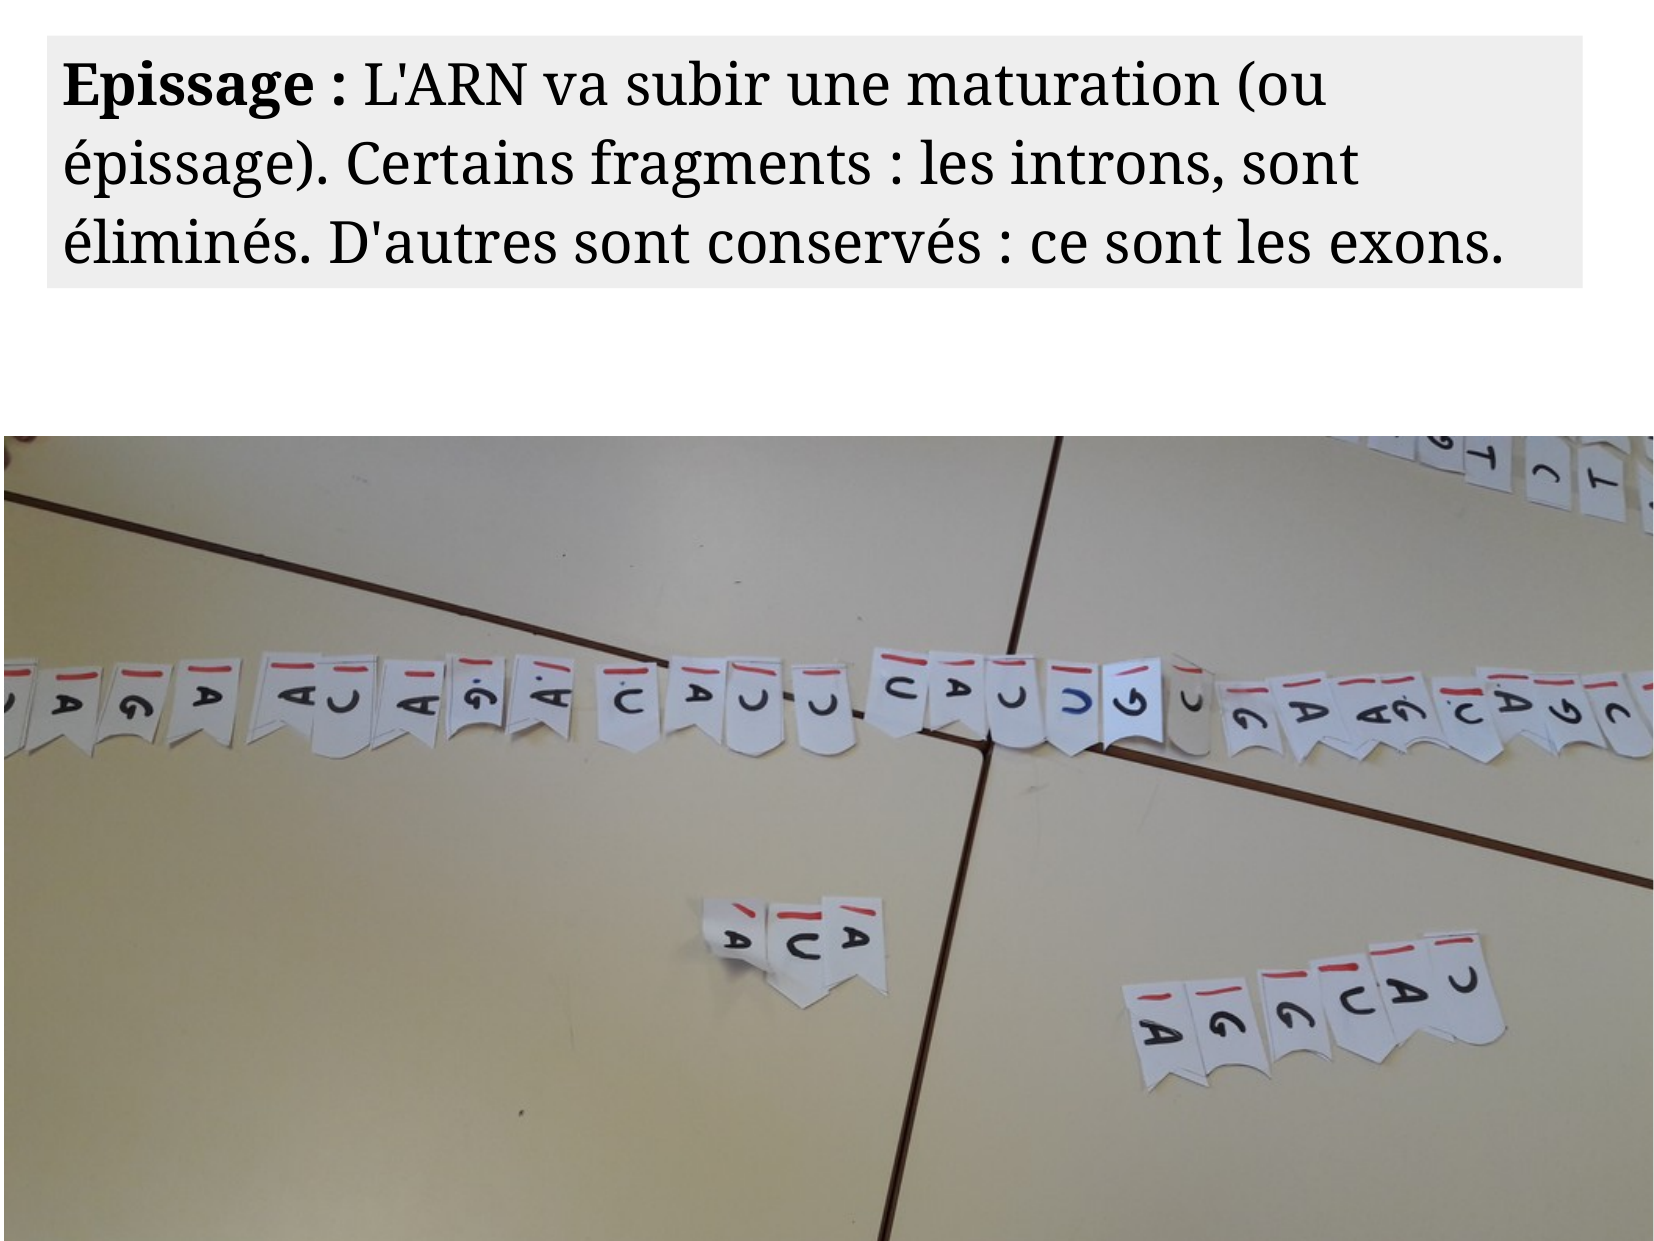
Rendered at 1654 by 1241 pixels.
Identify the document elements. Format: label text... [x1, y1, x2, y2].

picture [4, 436, 1654, 1241]
text_box Epissage : L'ARN va subir une maturation (ou épissage). Certains fragments : les introns, sont éliminés. D'autres sont conservés : ce sont les exons. [47, 35, 1583, 265]
